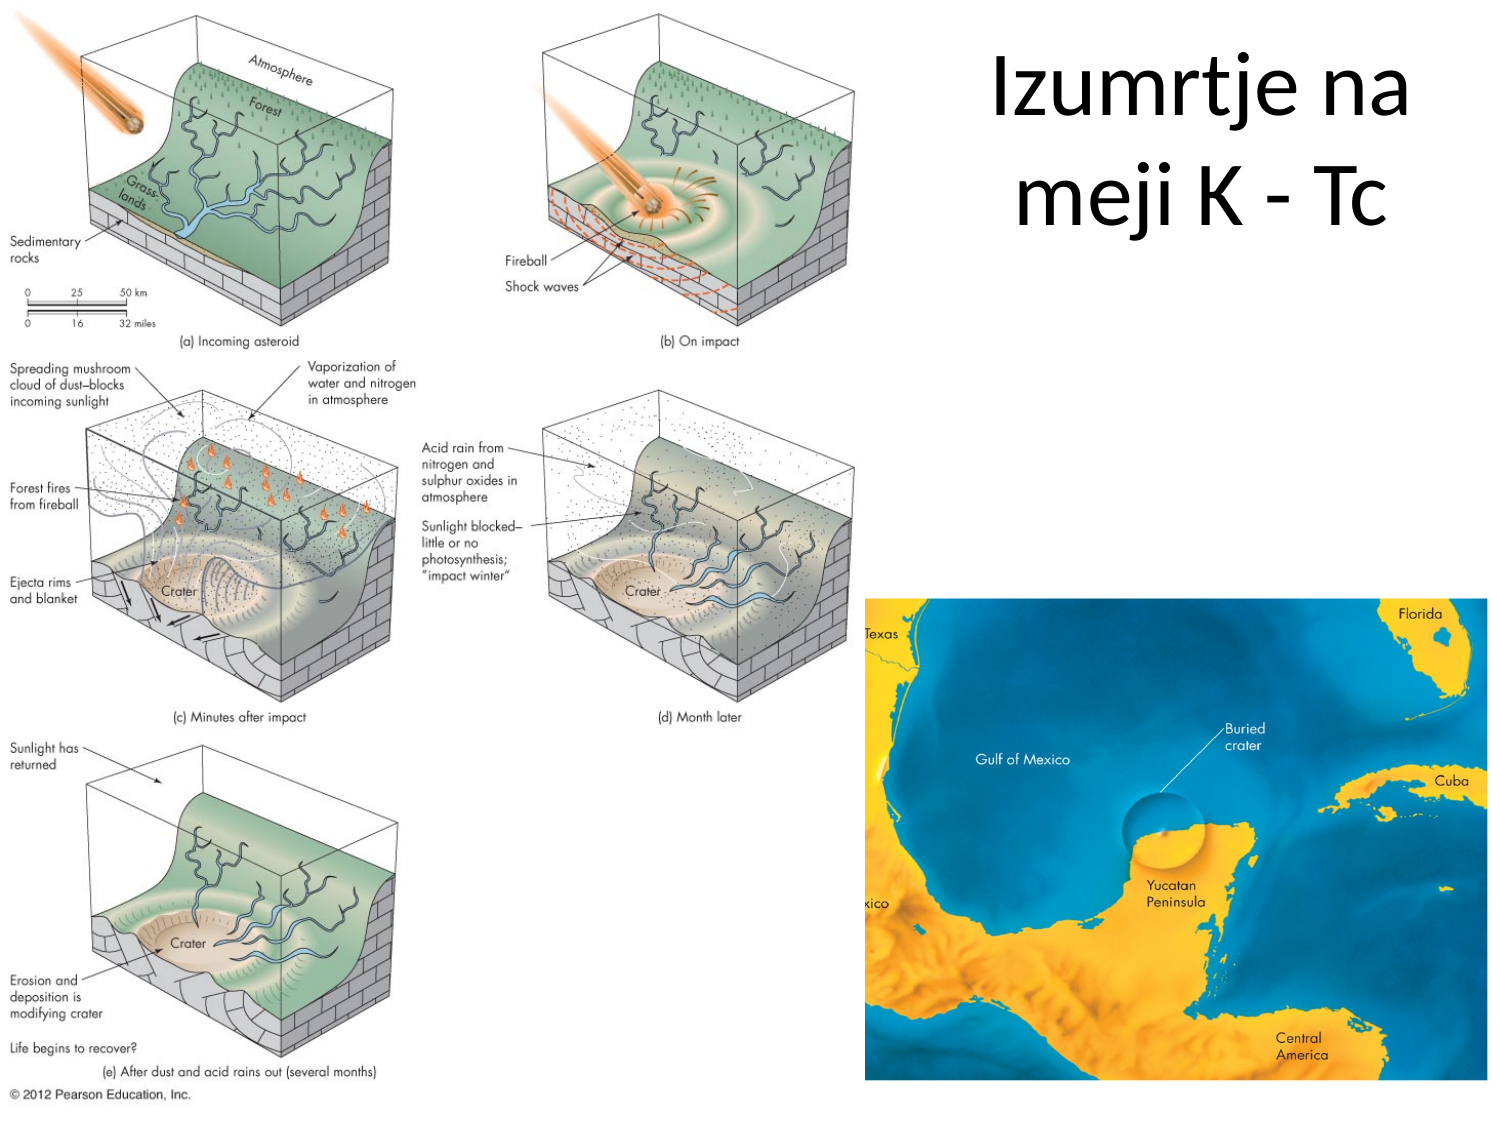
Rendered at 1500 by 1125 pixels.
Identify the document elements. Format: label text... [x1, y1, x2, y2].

title Izumrtje na meji K - Tc [903, 0, 1500, 268]
picture [0, 0, 1500, 1125]
